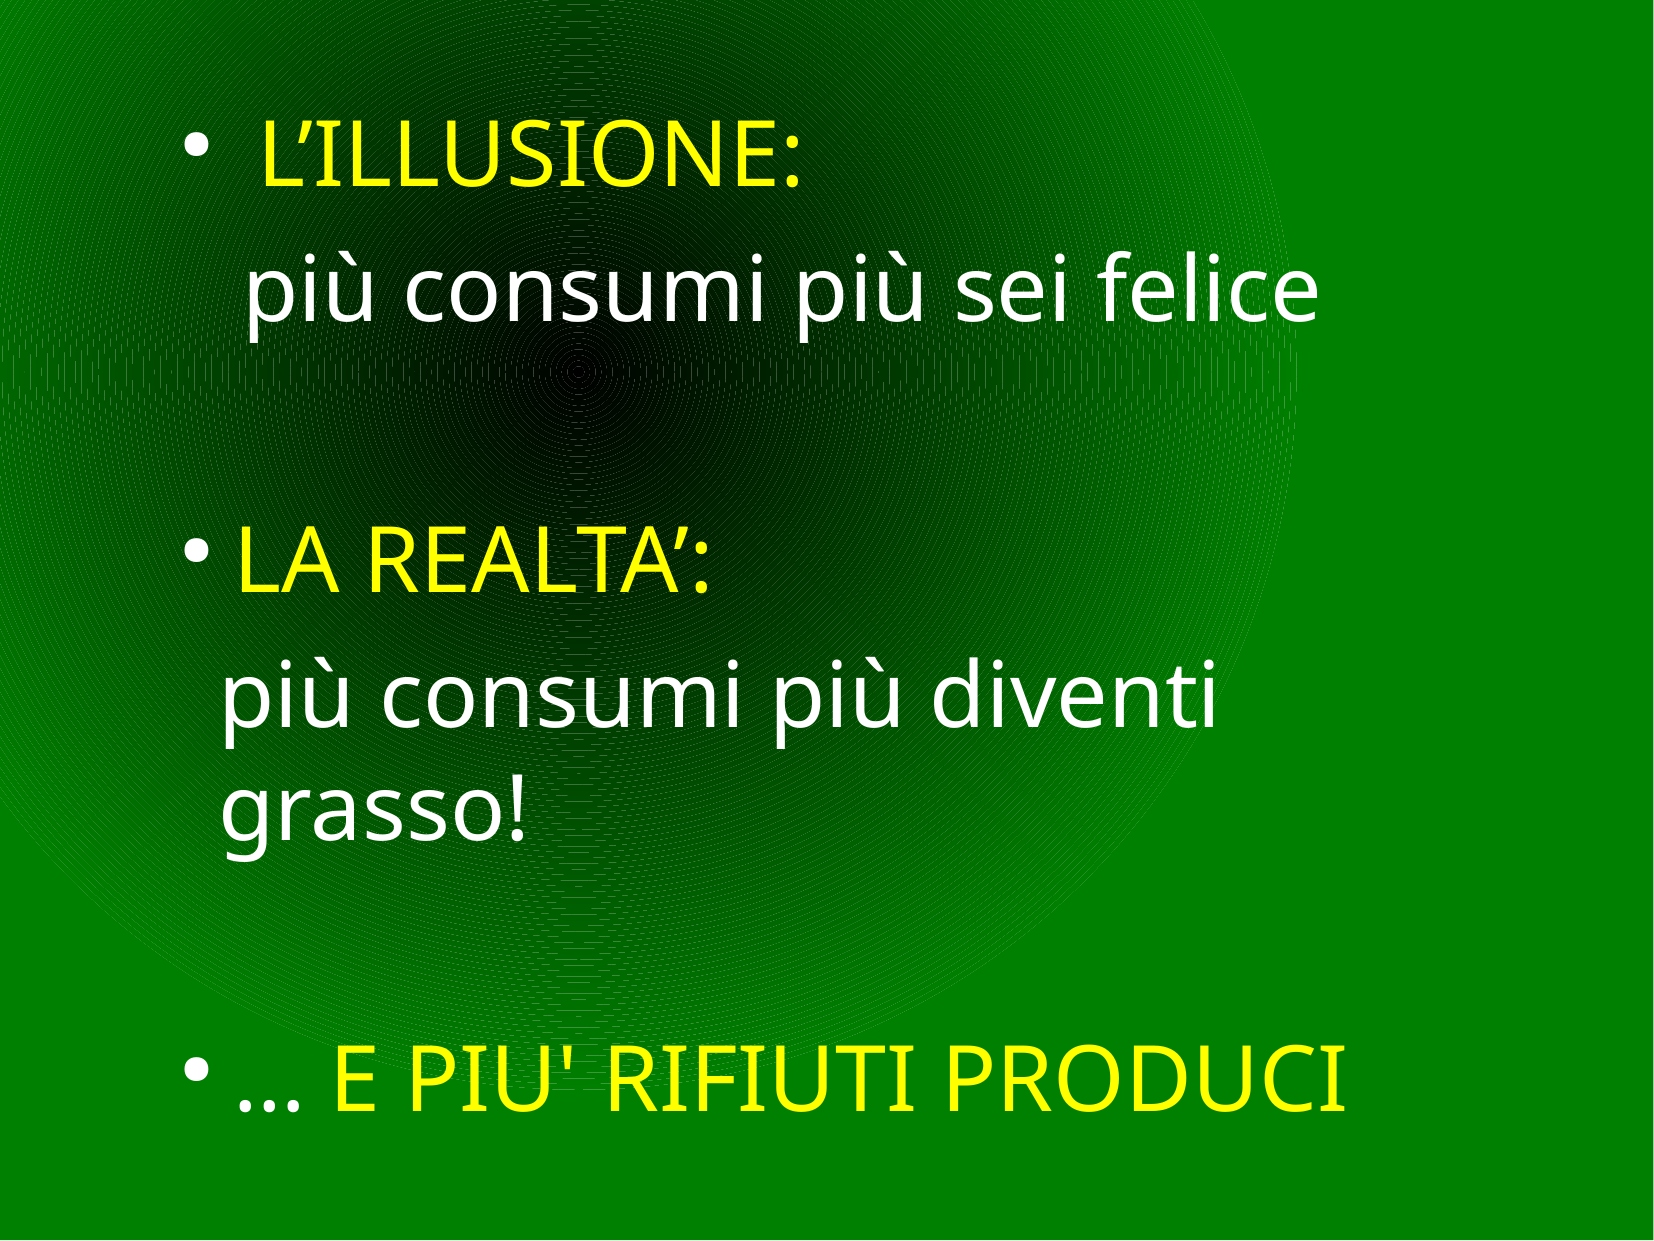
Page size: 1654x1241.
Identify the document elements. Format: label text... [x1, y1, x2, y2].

list L’ILLUSIONE: più consumi più sei felice LA REALTA’: più consumi più diventi grasso! … E PIU' RIFIUTI PRODUCI [147, 88, 1413, 1081]
